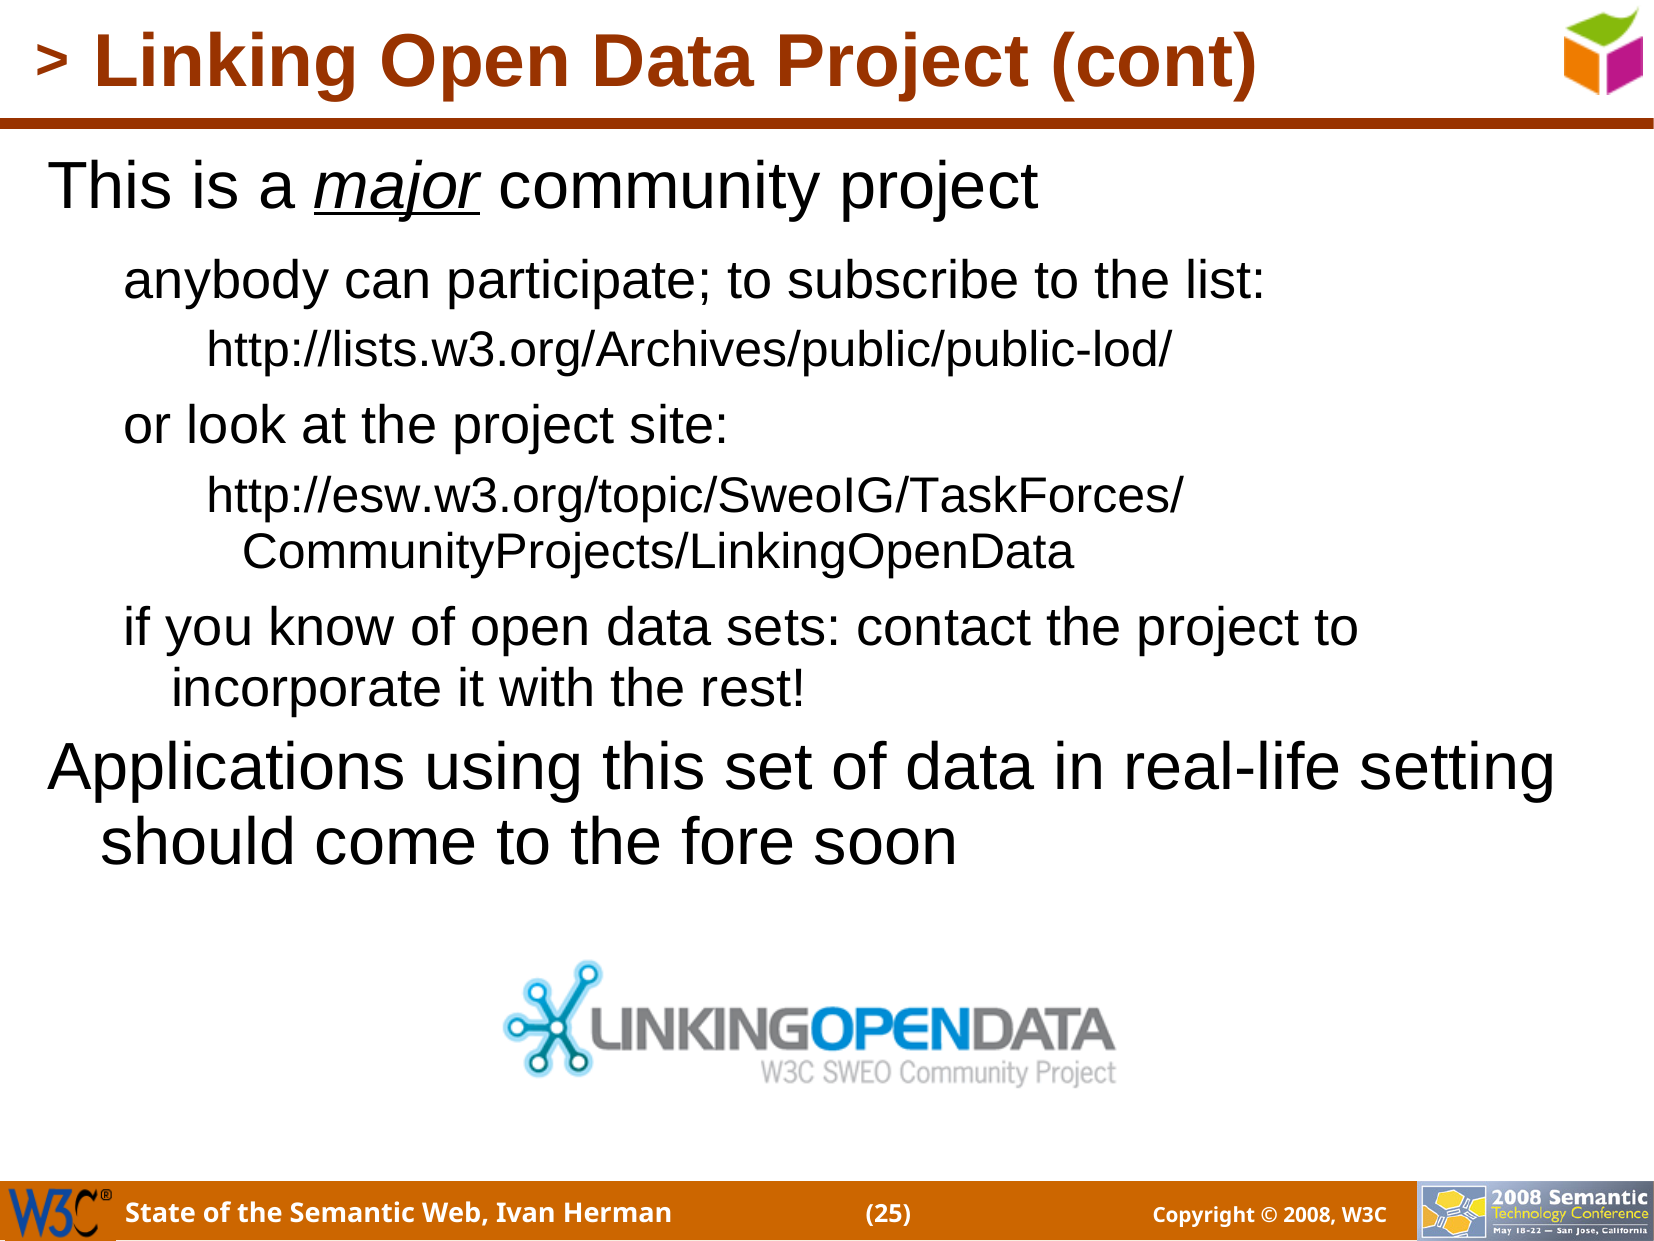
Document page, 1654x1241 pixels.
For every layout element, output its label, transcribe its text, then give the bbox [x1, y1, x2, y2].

list This is a major community project anybody can participate; to subscribe to the list: http://lists.w3.org/Archives/public/public-lod/ or look at the project site: http://esw.w3.org/topic/SweoIG/TaskForces/CommunityProjects/LinkingOpenData if you know of open data sets: contact the project to incorporate it with the rest! Applications using this set of data in real-life setting should come to the fore soon [29, 147, 1624, 1134]
title Linking Open Data Project (cont) [93, 0, 1493, 119]
picture [5, 1186, 116, 1241]
picture [1417, 1181, 1654, 1241]
picture [497, 955, 1123, 1093]
picture [1564, 5, 1643, 95]
